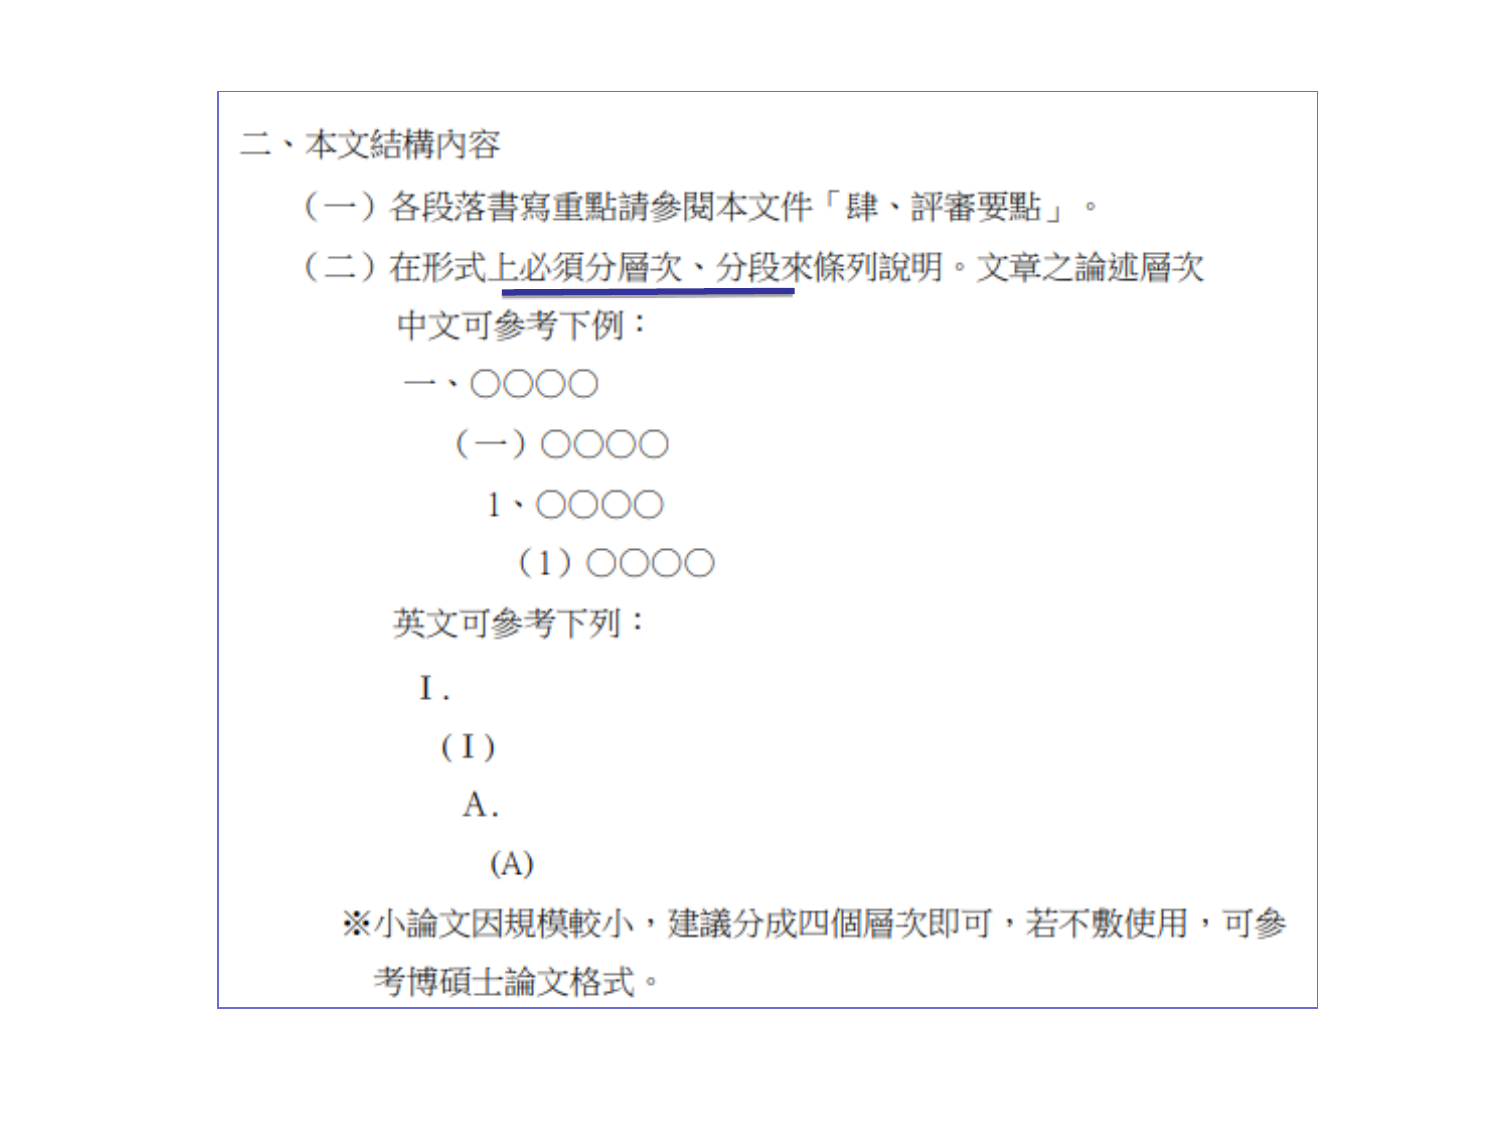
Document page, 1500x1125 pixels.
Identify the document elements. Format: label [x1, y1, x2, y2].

picture [218, 92, 1317, 1008]
